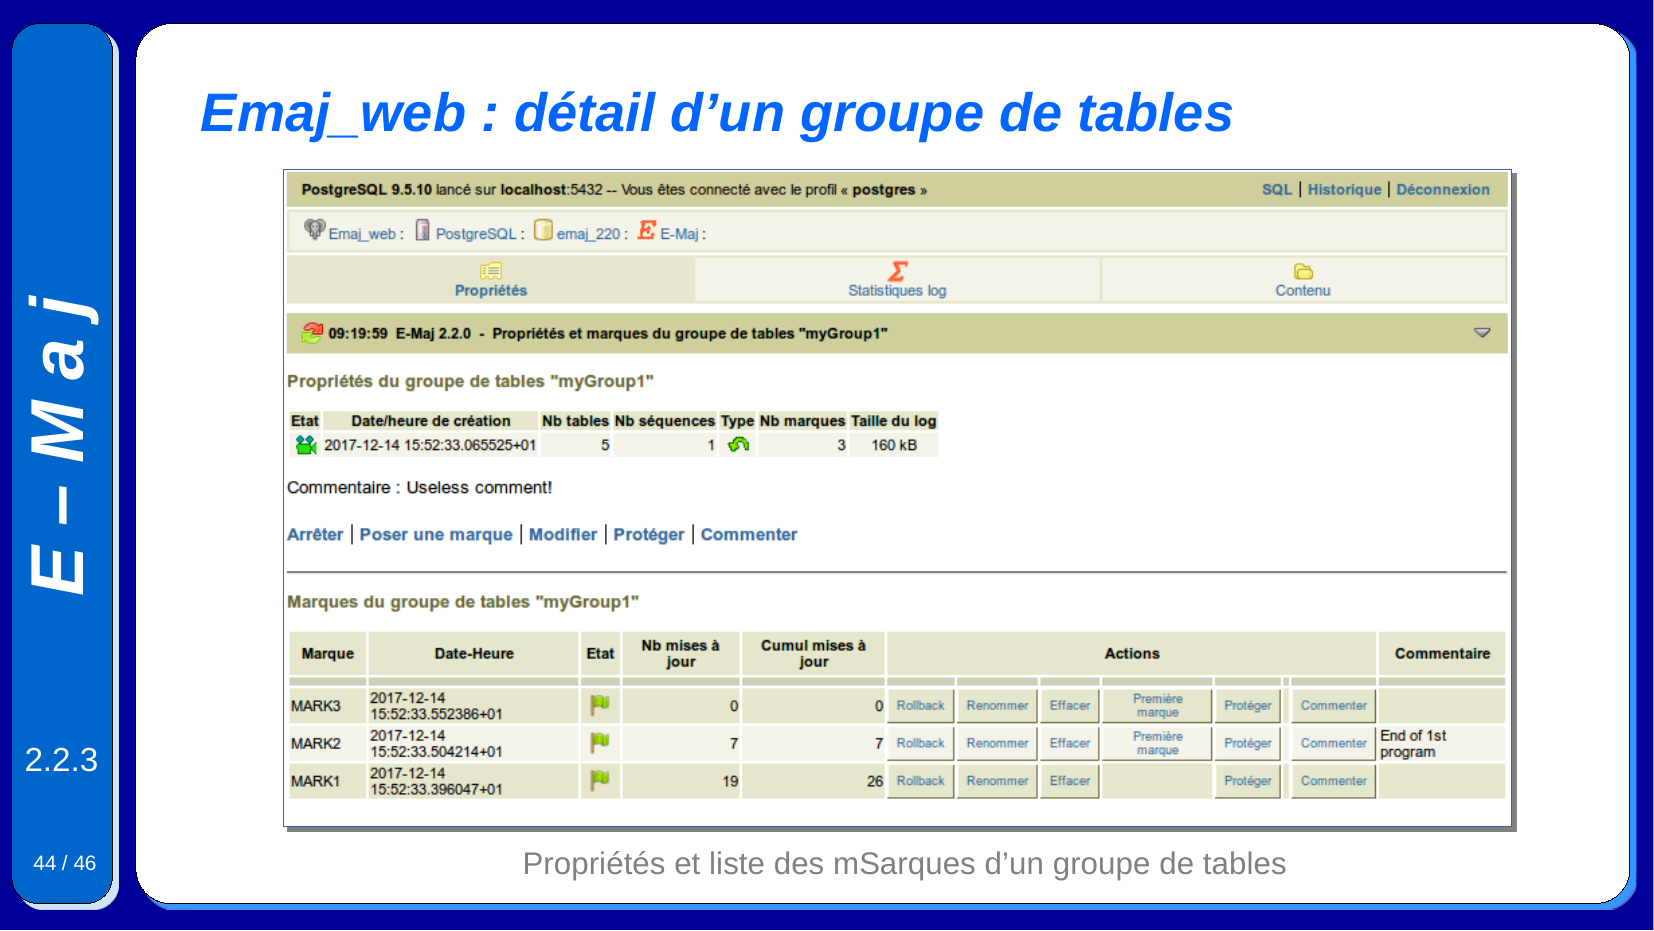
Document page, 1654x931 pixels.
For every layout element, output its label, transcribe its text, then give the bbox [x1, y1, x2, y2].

picture [283, 168, 1512, 827]
title Emaj_web : détail d’un groupe de tables [200, 34, 1575, 191]
text_box Propriétés et liste des mSarques d’un groupe de tables [507, 838, 1304, 889]
